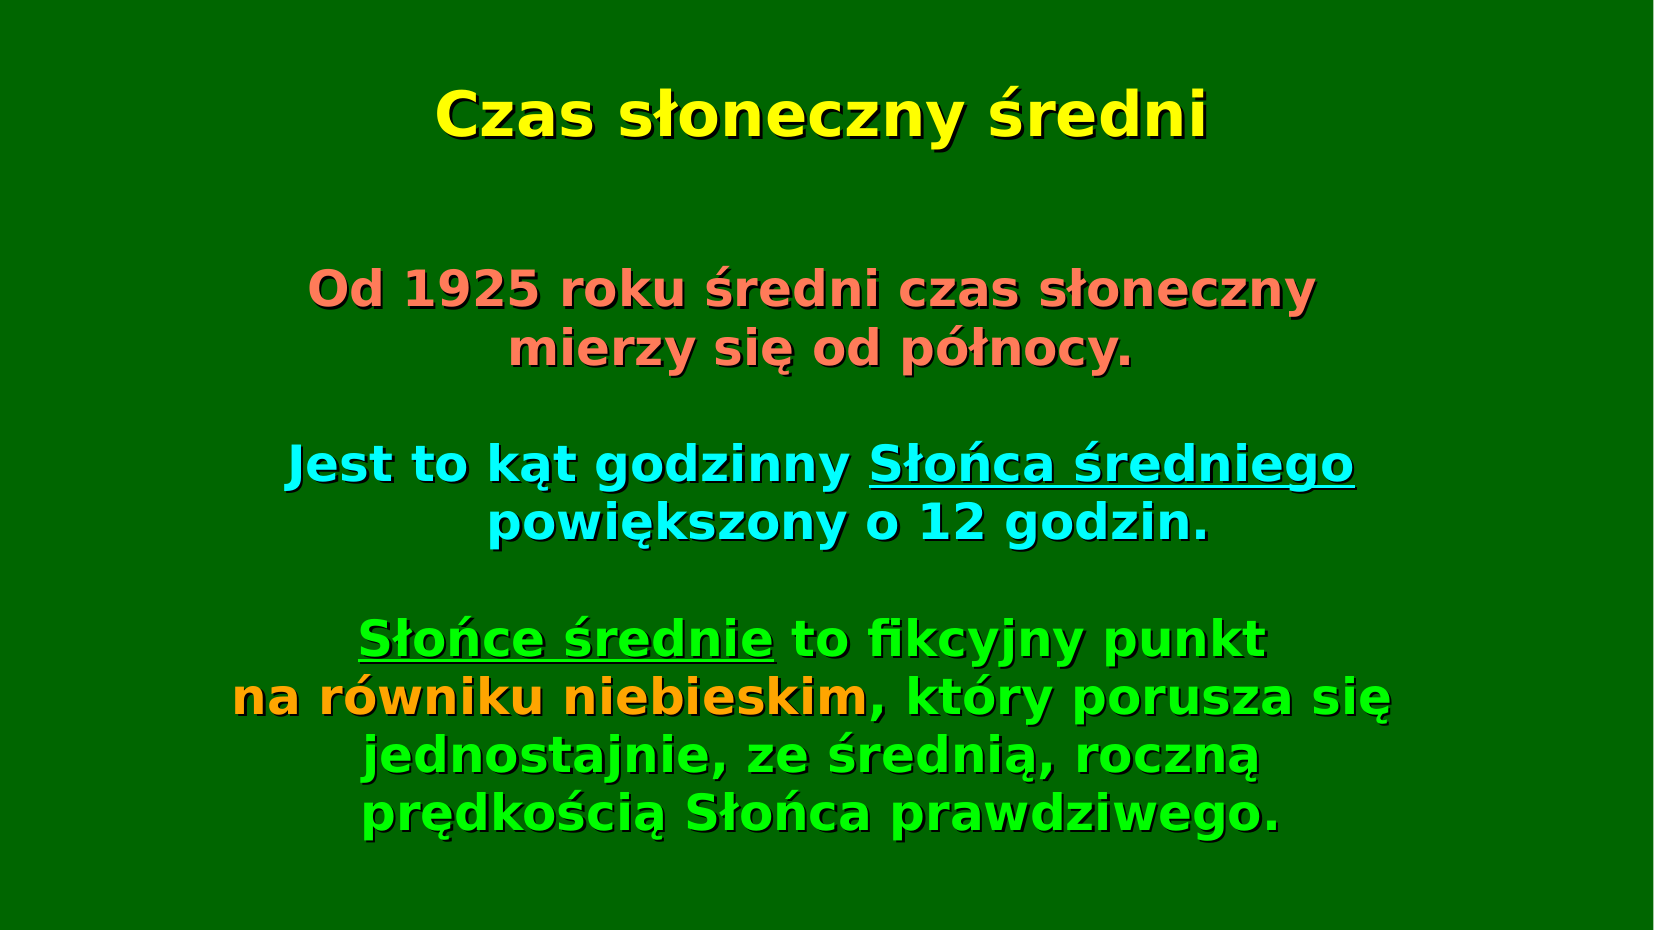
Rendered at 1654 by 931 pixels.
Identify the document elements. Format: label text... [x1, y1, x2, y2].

subtitle Od 1925 roku średni czas słoneczny mierzy się od północy. Jest to kąt godzinny Słońca średniego powiększony o 12 godzin. Słońce średnie to fikcyjny punkt na równiku niebieskim, który porusza się jednostajnie, ze średnią, roczną prędkością Słońca prawdziwego. [206, 231, 1436, 872]
title Czas słoneczny średni [264, 37, 1381, 192]
